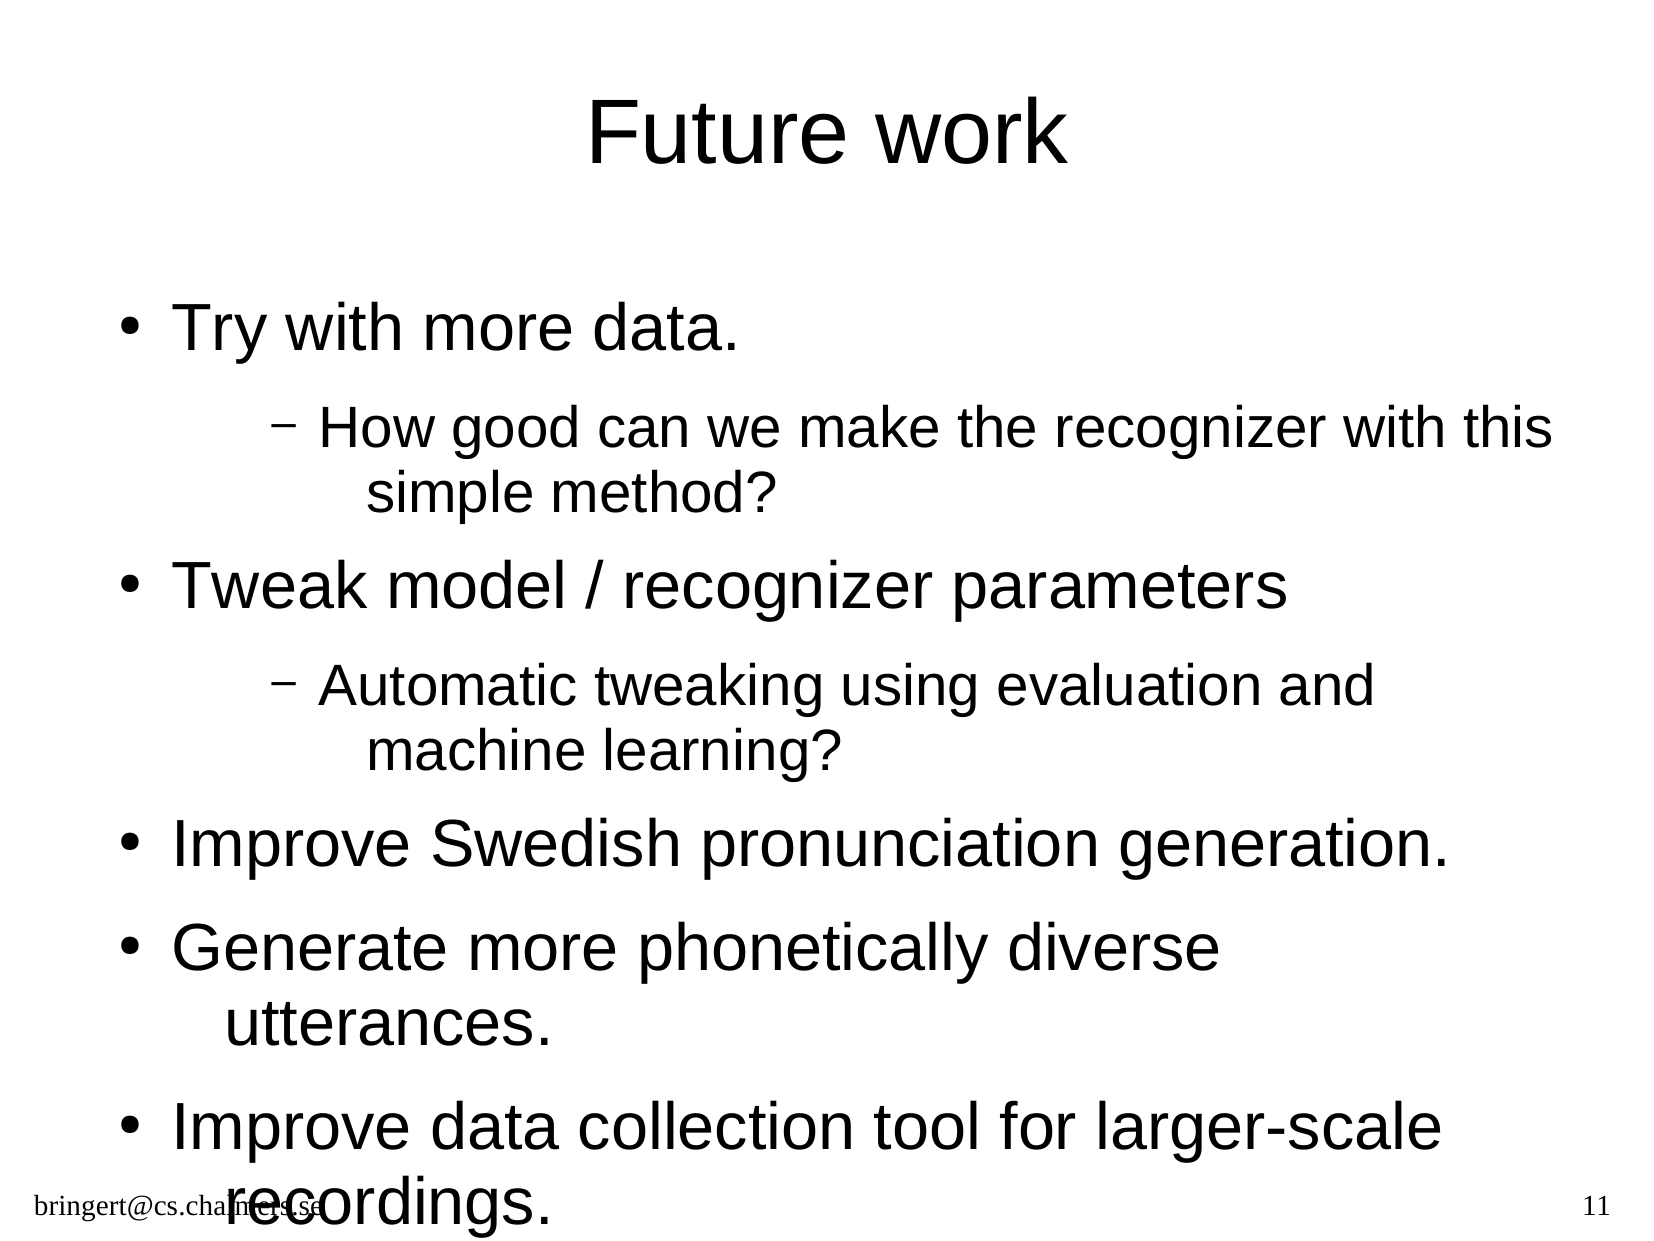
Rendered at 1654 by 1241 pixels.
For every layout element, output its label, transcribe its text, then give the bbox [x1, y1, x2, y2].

title Future work [87, 31, 1567, 232]
list Try with more data. How good can we make the recognizer with this simple method? Tweak model / recognizer parameters Automatic tweaking using evaluation and machine learning? Improve Swedish pronunciation generation. Generate more phonetically diverse utterances. Improve data collection tool for larger-scale recordings. [82, 290, 1571, 1109]
